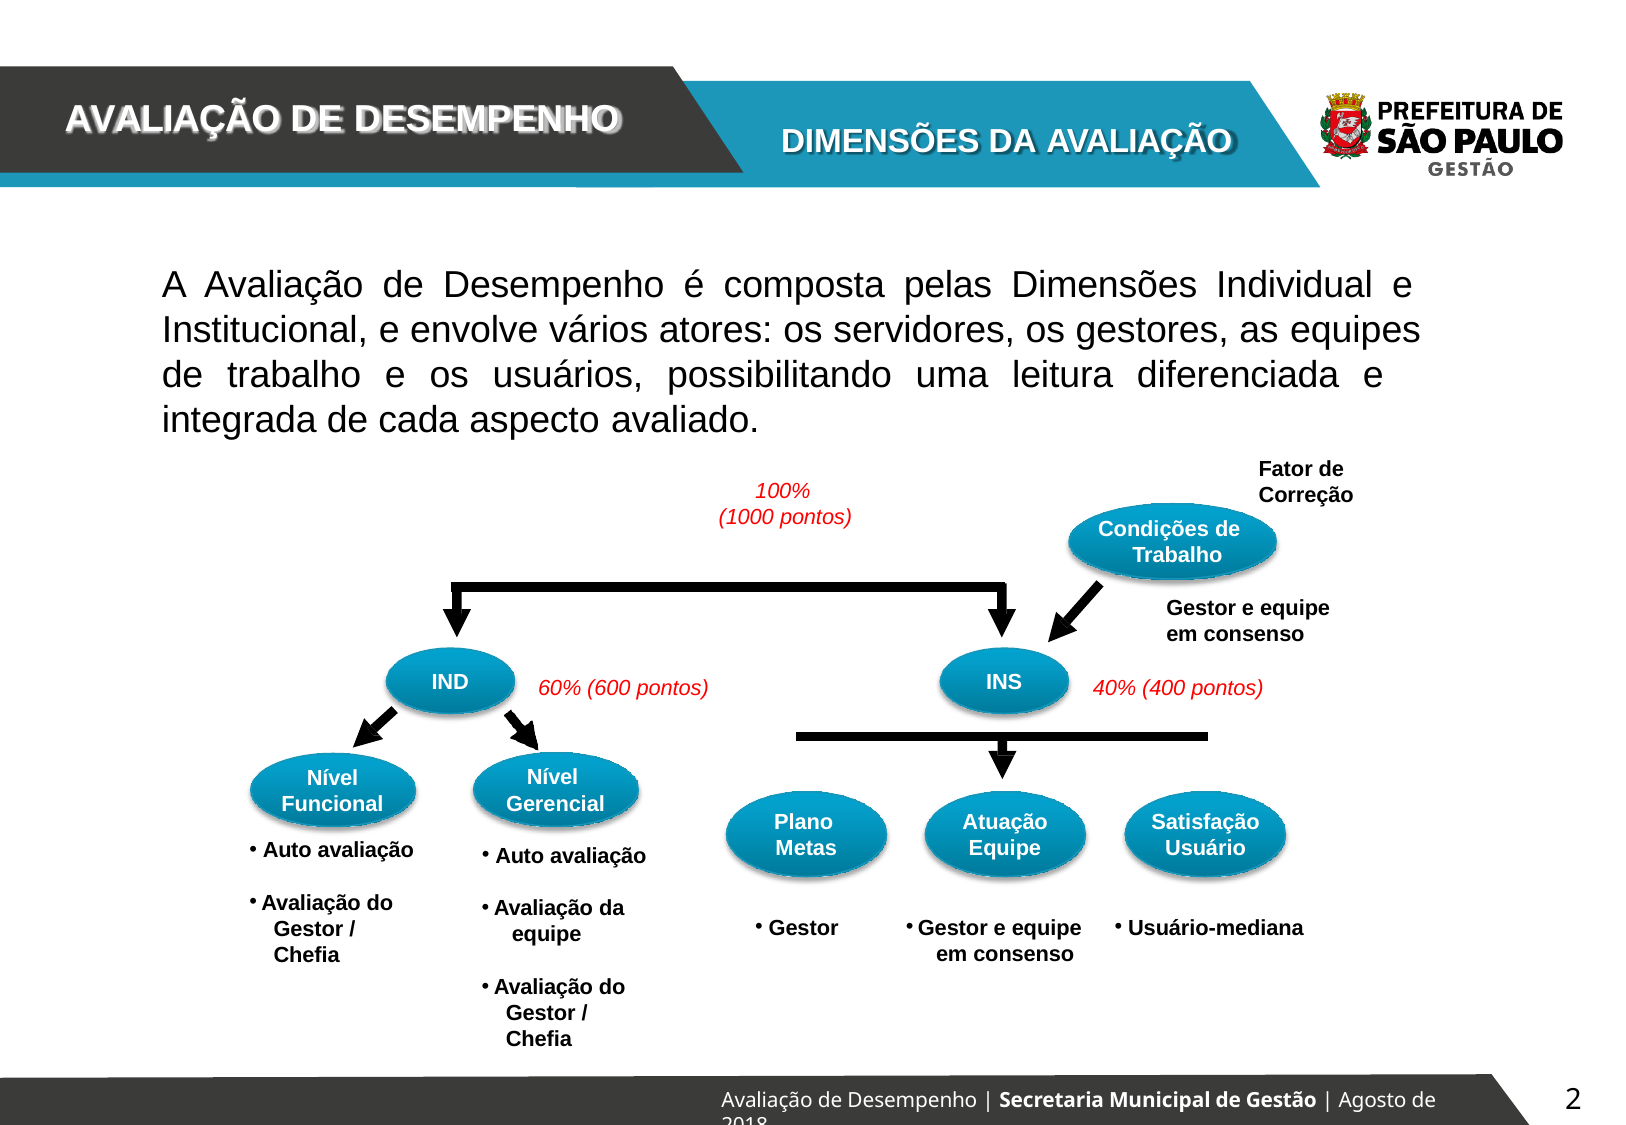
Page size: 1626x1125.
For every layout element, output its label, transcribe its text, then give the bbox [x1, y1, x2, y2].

text_box Avaliação da equipe [477, 891, 630, 949]
text_box Satisfação Usuário [1148, 805, 1263, 863]
text_box DIMENSÕES DA AVALIAÇÃO [779, 117, 1239, 162]
text_box Condições de Trabalho [1096, 512, 1245, 570]
text_box Fator de Correção [1256, 452, 1358, 510]
text_box Avaliação do Gestor / Chefia [477, 970, 651, 1028]
text_box Auto avaliação [477, 839, 651, 870]
text_box IND [429, 665, 472, 696]
text_box INS [983, 665, 1025, 696]
text_box Plano Metas [772, 805, 841, 863]
text_box Usuário-mediana [1110, 910, 1307, 942]
text_box [41, 82, 659, 167]
text_box [352, 646, 645, 839]
text_box 40% (400 pontos) [1090, 670, 1275, 702]
text_box 2 [1560, 1078, 1586, 1119]
text_box 100% (1000 pontos) [715, 474, 856, 532]
text_box Gestor e equipe em consenso [901, 910, 1086, 968]
text_box [919, 790, 1092, 887]
text_box [760, 109, 1281, 184]
title AVALIAÇÃO DE DESEMPENHO [62, 91, 624, 141]
text_box Auto avaliação [245, 833, 418, 865]
text_box [720, 790, 893, 887]
text_box Atuação Equipe [960, 805, 1051, 863]
text_box Nível Gerencial [503, 760, 609, 818]
text_box Gestor e equipe em consenso [1164, 591, 1335, 648]
text_box A Avaliação de Desempenho é composta pelas Dimensões Individual e Institucional, e envolve vários atores: os servidores, os gestores, as equipes de trabalho e os usuários, possibilitando uma leitura diferenciada e integrada de cada aspecto avaliado. [159, 257, 1433, 443]
text_box [988, 741, 1017, 780]
text_box [442, 592, 471, 638]
text_box [244, 751, 422, 837]
text_box [987, 583, 1016, 638]
text_box Avaliação do Gestor / Chefia [245, 886, 418, 943]
text_box Gestor [751, 910, 840, 942]
text_box [1119, 790, 1292, 887]
text_box Avaliação de Desempenho | Secretaria Municipal de Gestão | Agosto de 2018 [719, 1084, 1474, 1114]
text_box 60% (600 pontos) [536, 670, 714, 702]
text_box [1047, 501, 1283, 643]
text_box Nível Funcional [279, 761, 388, 818]
text_box [934, 646, 1075, 724]
